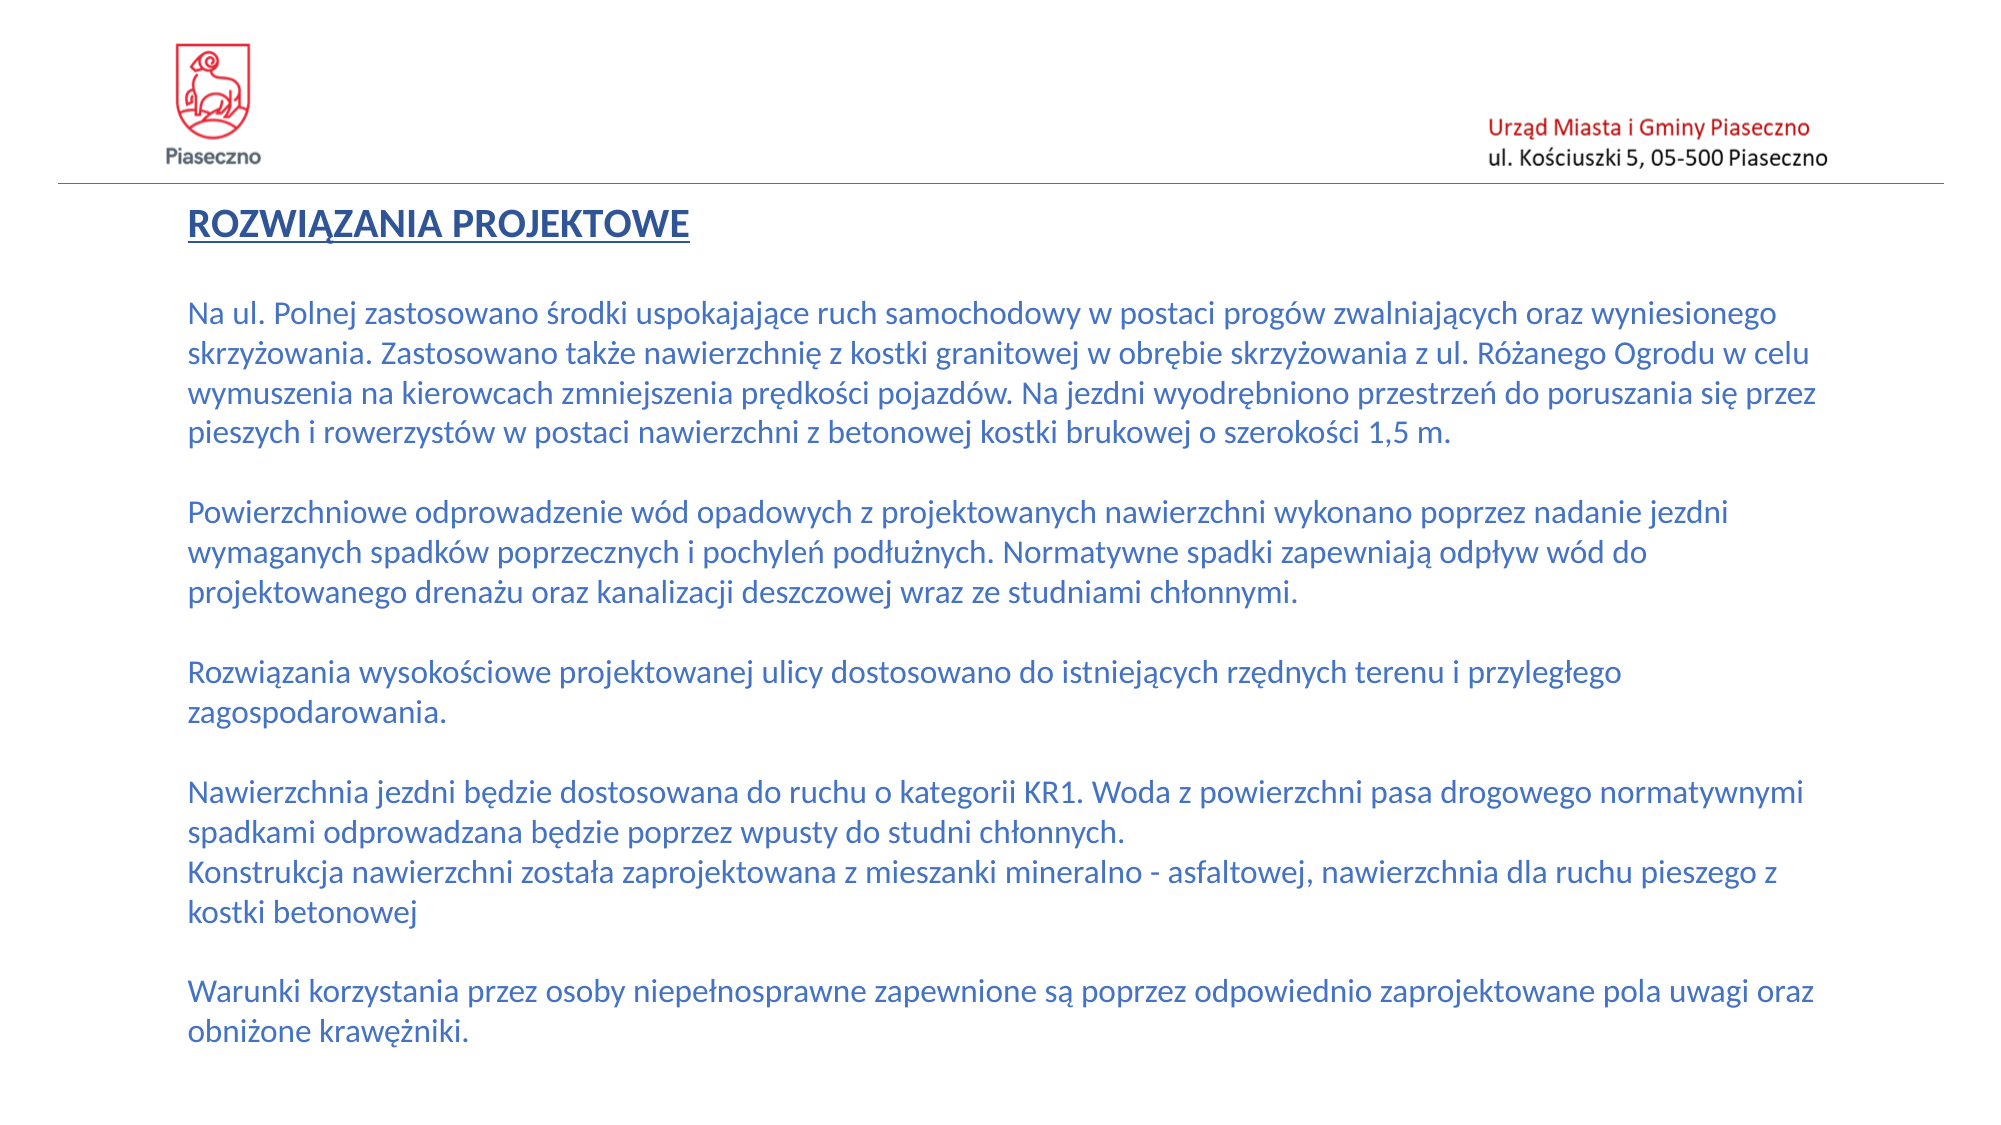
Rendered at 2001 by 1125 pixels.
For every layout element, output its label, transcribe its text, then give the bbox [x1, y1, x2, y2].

picture [165, 42, 1855, 183]
picture [165, 184, 1855, 189]
text_box ROZWIĄZANIA PROJEKTOWE Na ul. Polnej zastosowano środki uspokajające ruch samochodowy w postaci progów zwalniających oraz wyniesionego skrzyżowania. Zastosowano także nawierzchnię z kostki granitowej w obrębie skrzyżowania z ul. Różanego Ogrodu w celu wymuszenia na kierowcach zmniejszenia prędkości pojazdów. Na jezdni wyodrębniono przestrzeń do poruszania się przez pieszych i rowerzystów w postaci nawierzchni z betonowej kostki brukowej o szerokości 1,5 m. Powierzchniowe odprowadzenie wód opadowych z projektowanych nawierzchni wykonano poprzez nadanie jezdni wymaganych spadków poprzecznych i pochyleń podłużnych. Normatywne spadki zapewniają odpływ wód do projektowanego drenażu oraz kanalizacji deszczowej wraz ze studniami chłonnymi. Rozwiązania wysokościowe projektowanej ulicy dostosowano do istniejących rzędnych terenu i przyległego zagospodarowania. Nawierzchnia jezdni będzie dostosowana do ruchu o kategorii KR1. Woda z powierzchni pasa drogowego normatywnymi spadkami odprowadzana będzie poprzez wpusty do studni chłonnych. Konstrukcja nawierzchni została zaprojektowana z mieszanki mineralno - asfaltowej, nawierzchnia dla ruchu pieszego z kostki betonowej Warunki korzystania przez osoby niepełnosprawne zapewnione są poprzez odpowiednio zaprojektowane pola uwagi oraz obniżone krawężniki. [173, 188, 1862, 1125]
